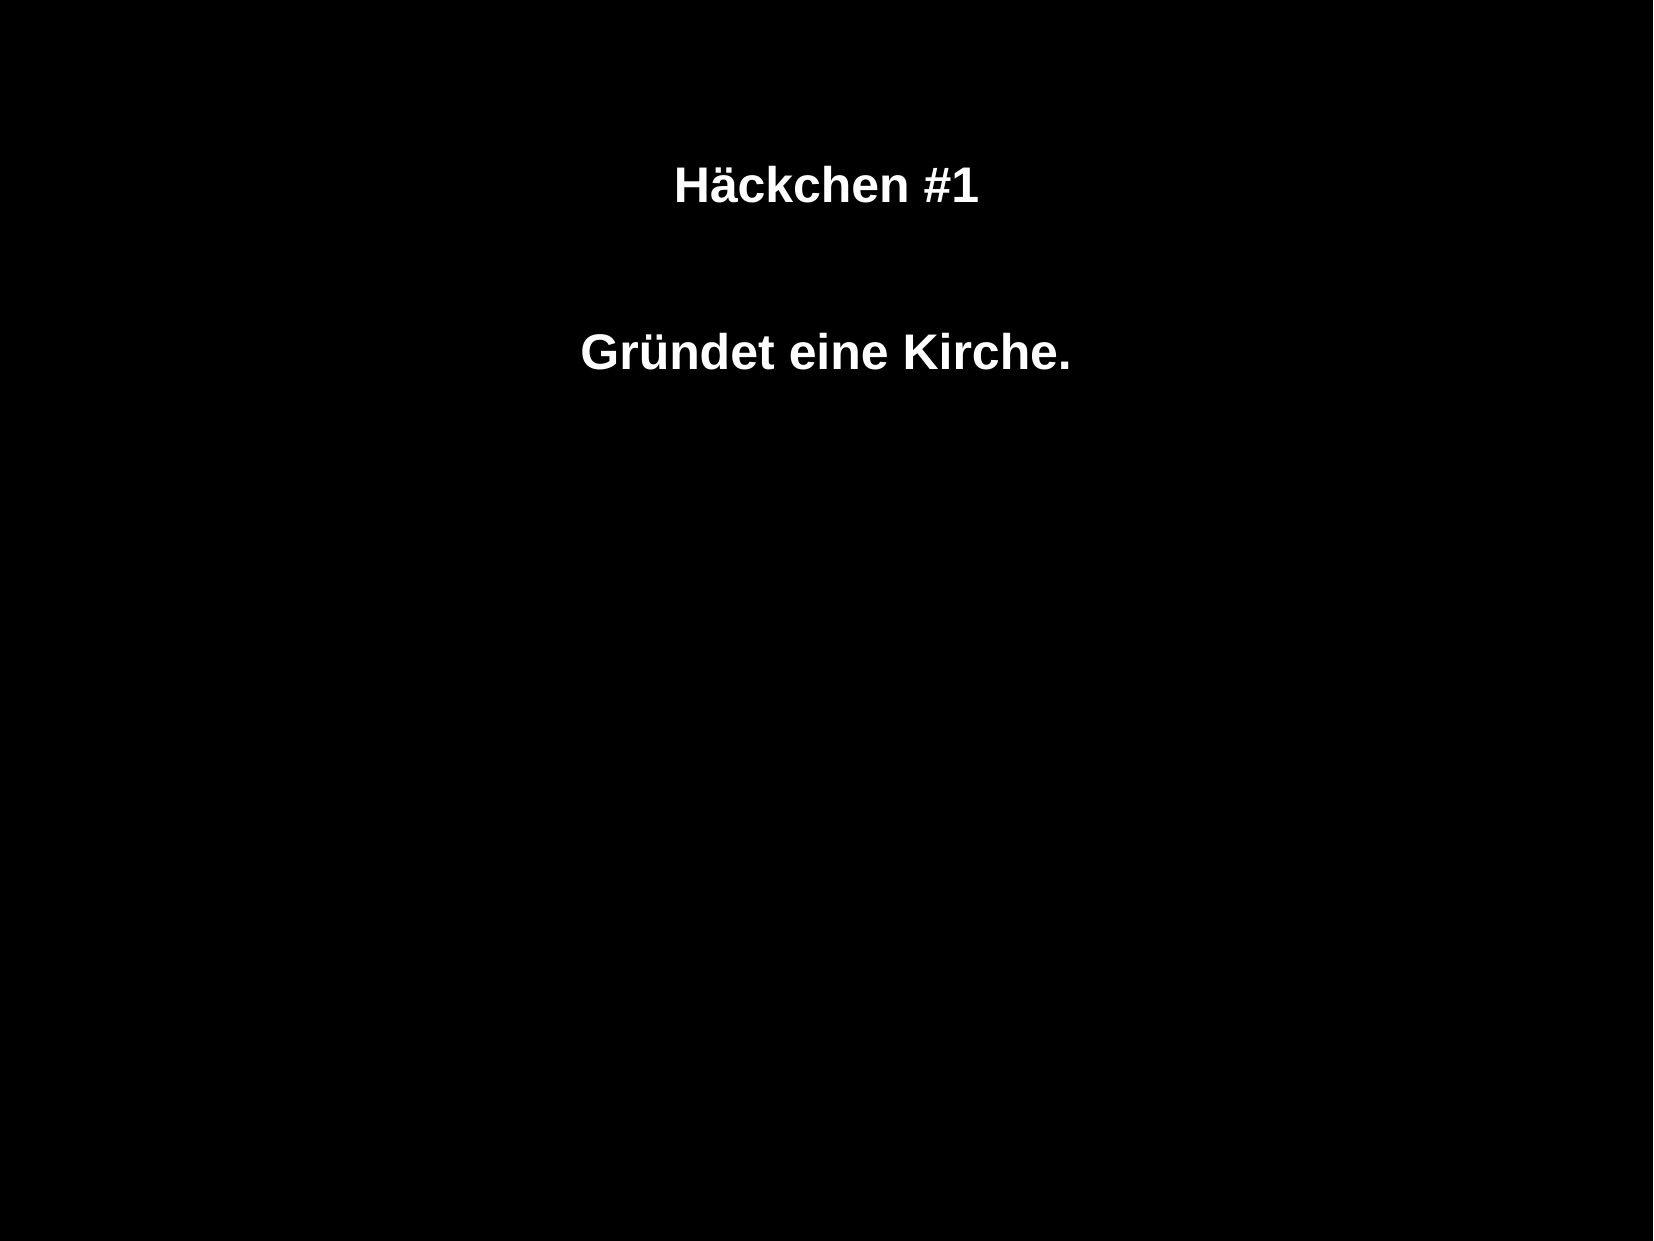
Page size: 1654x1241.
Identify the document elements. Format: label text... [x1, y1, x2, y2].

text_box Häckchen #1 Gründet eine Kirche. [0, 150, 1653, 388]
